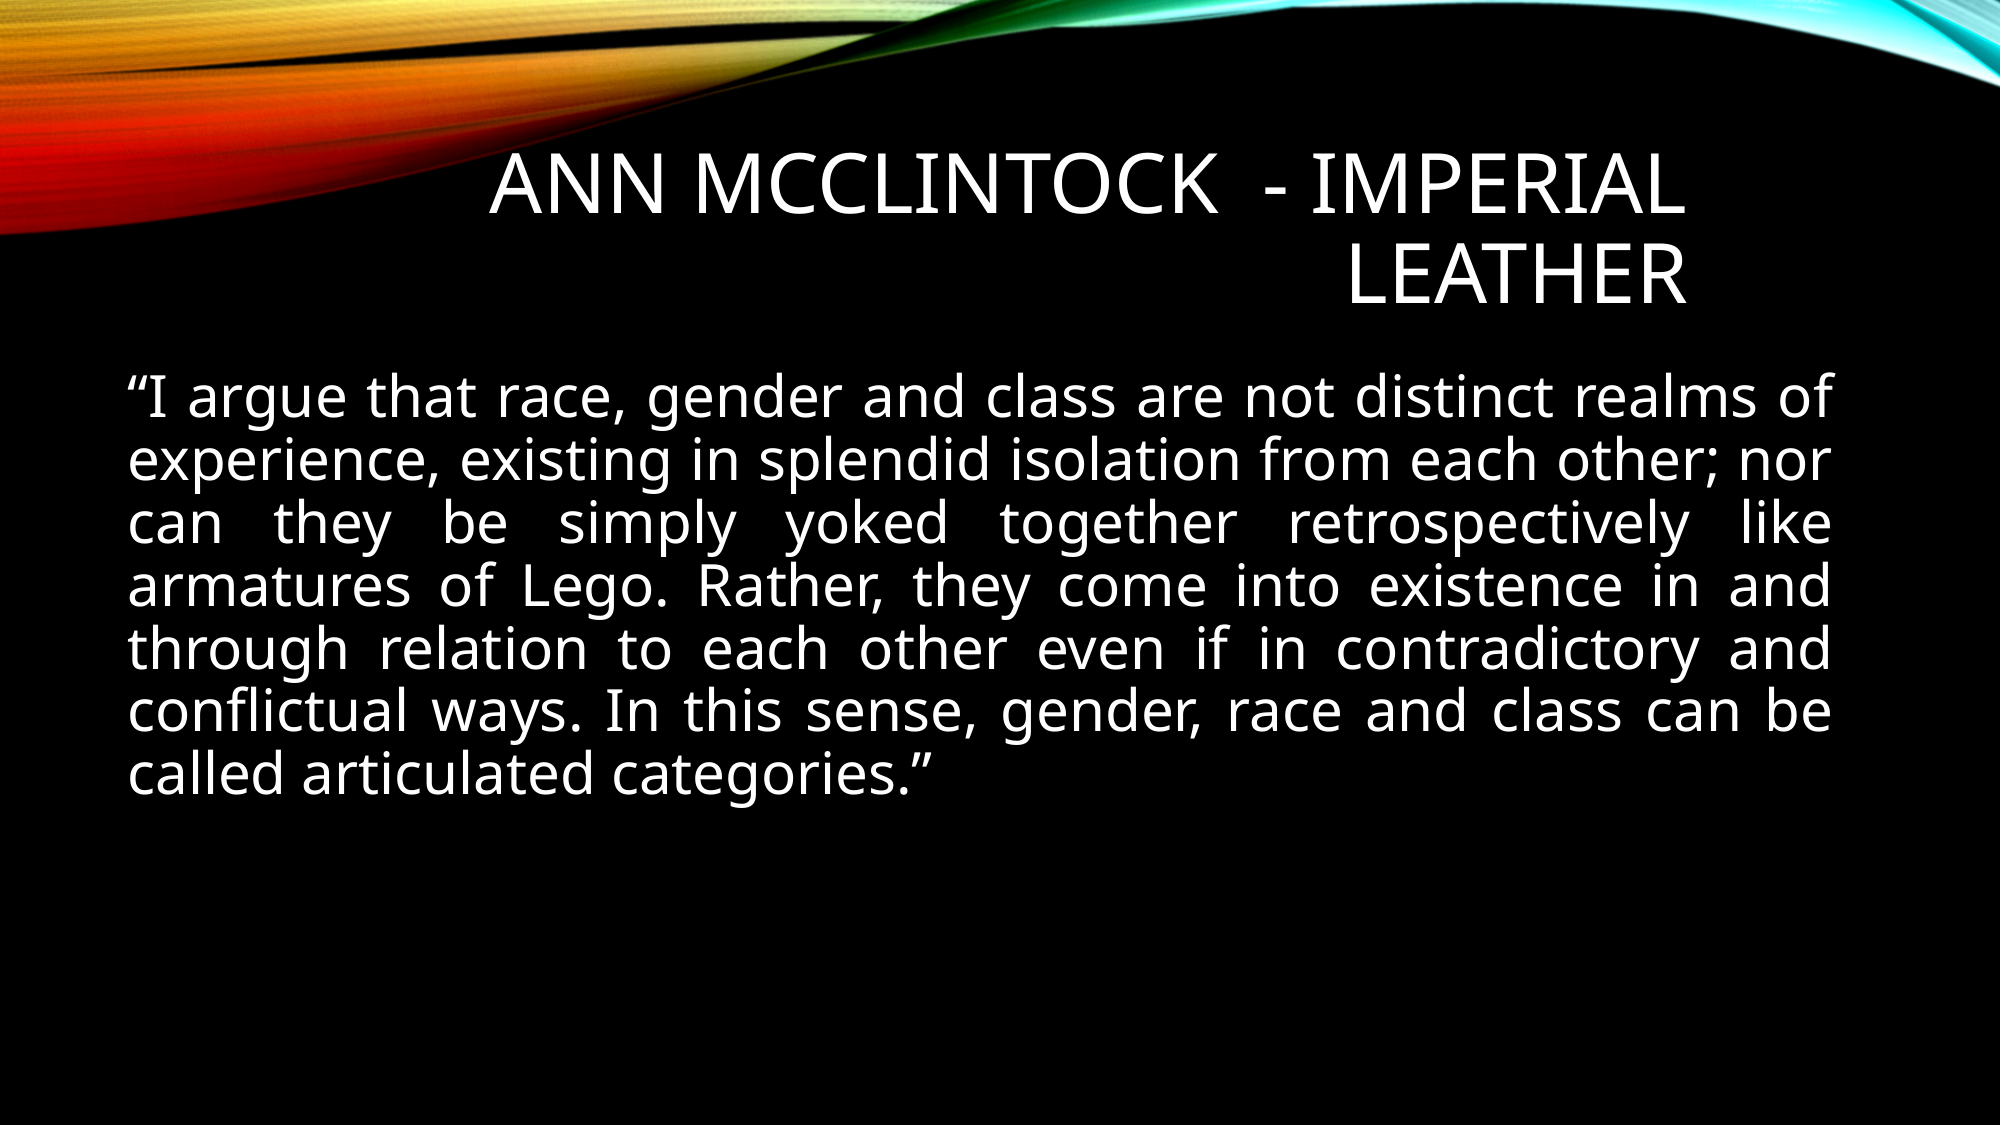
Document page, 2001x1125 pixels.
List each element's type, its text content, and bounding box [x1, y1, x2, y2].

list “I argue that race, gender and class are not distinct realms of experience, existing in splendid isolation from each other; nor can they be simply yoked together retrospectively like armatures of Lego. Rather, they come into existence in and through relation to each other even if in contradictory and conflictual ways. In this sense, gender, race and class can be called articulated categories.” [112, 360, 1888, 1021]
title Ann McClintock - Imperial Leather [474, 125, 1888, 338]
